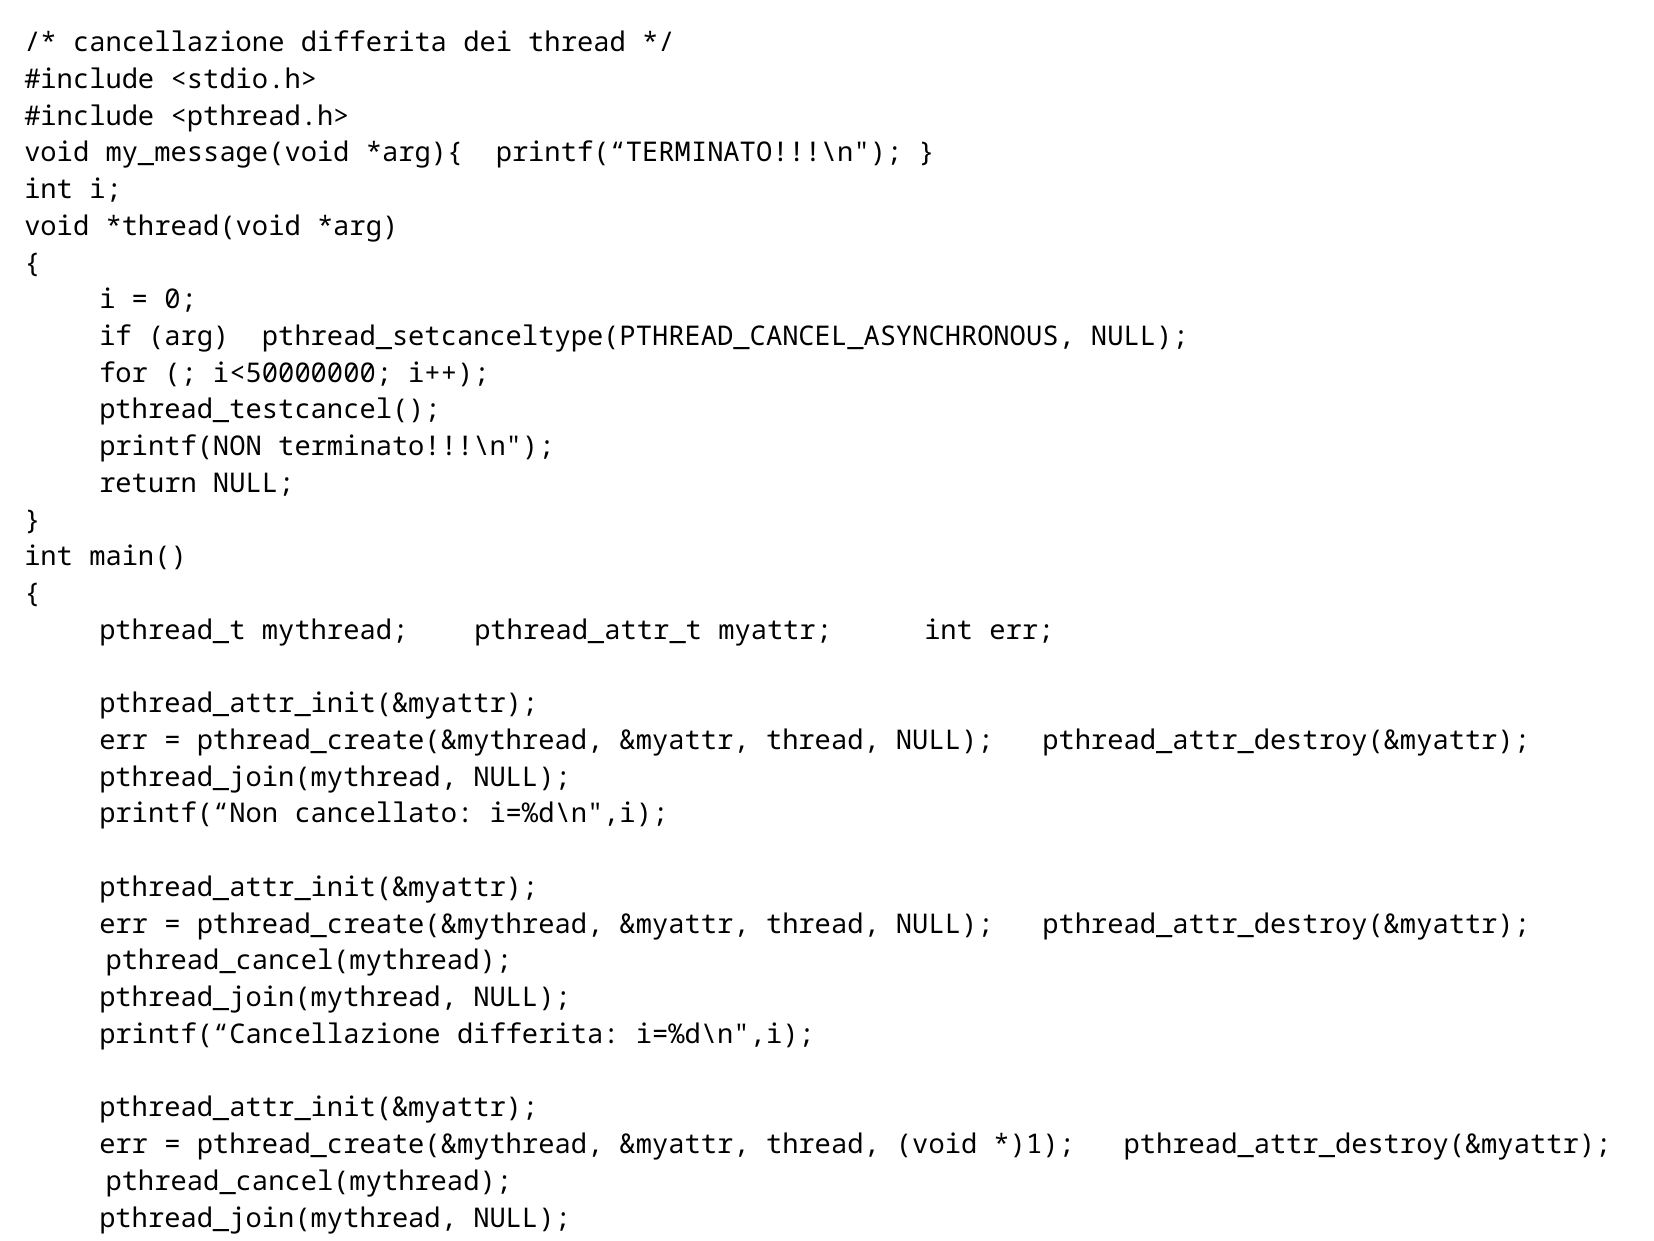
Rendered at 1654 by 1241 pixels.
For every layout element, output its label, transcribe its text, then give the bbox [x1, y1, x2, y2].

text_box /* cancellazione differita dei thread */ #include <stdio.h> #include <pthread.h> void my_message(void *arg){ printf(“TERMINATO!!!\n"); } int i; void *thread(void *arg) { i = 0; if (arg) pthread_setcanceltype(PTHREAD_CANCEL_ASYNCHRONOUS, NULL); for (; i<50000000; i++); pthread_testcancel(); printf(NON terminato!!!\n"); return NULL; } int main() { pthread_t mythread; pthread_attr_t myattr; int err; pthread_attr_init(&myattr); err = pthread_create(&mythread, &myattr, thread, NULL); pthread_attr_destroy(&myattr); pthread_join(mythread, NULL); printf(“Non cancellato: i=%d\n",i); pthread_attr_init(&myattr); err = pthread_create(&mythread, &myattr, thread, NULL); pthread_attr_destroy(&myattr); pthread_cancel(mythread); pthread_join(mythread, NULL); printf(“Cancellazione differita: i=%d\n",i); pthread_attr_init(&myattr); err = pthread_create(&mythread, &myattr, thread, (void *)1); pthread_attr_destroy(&myattr); pthread_cancel(mythread); pthread_join(mythread, NULL); printf(“Cancellazione asincrona: i=%d\n",i); return 0; } [9, 15, 1654, 1229]
